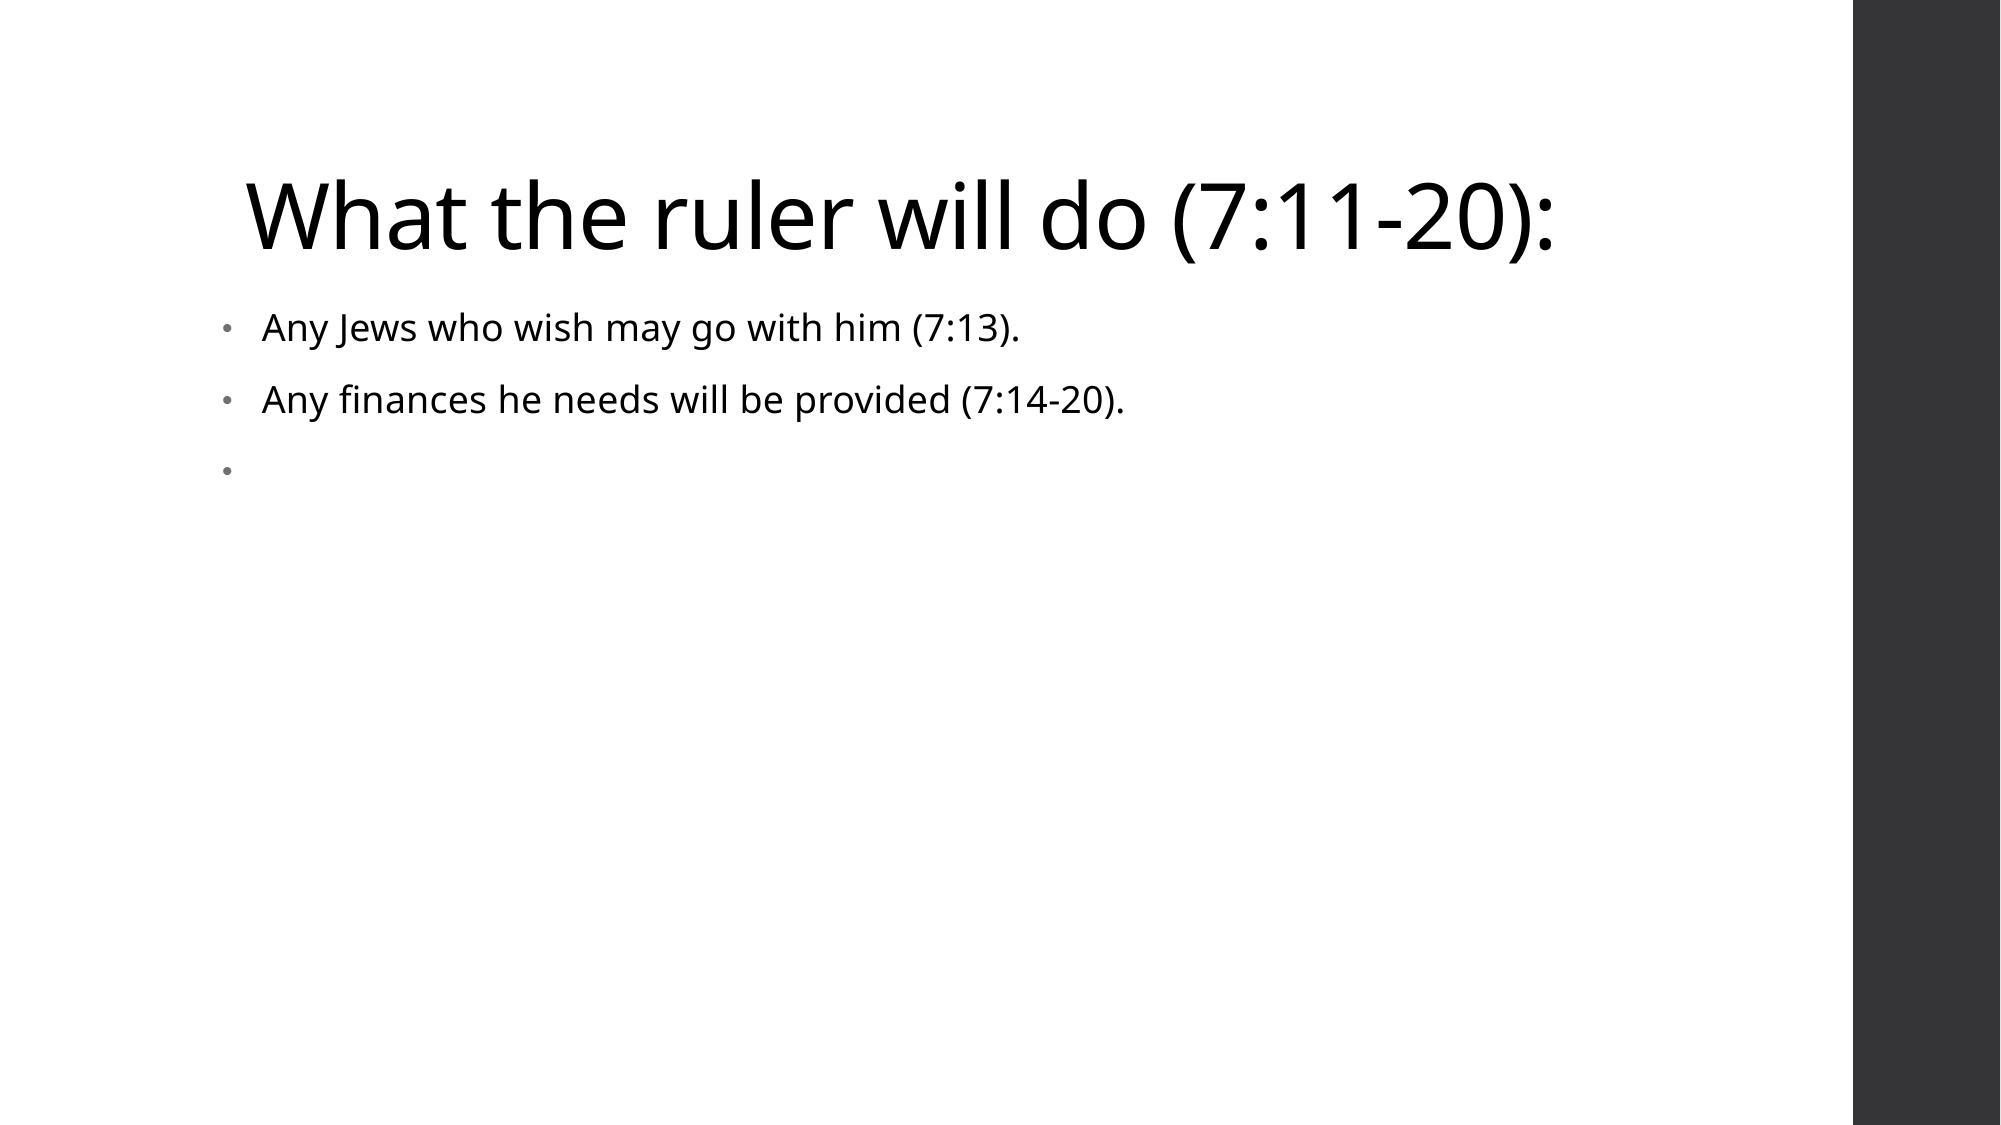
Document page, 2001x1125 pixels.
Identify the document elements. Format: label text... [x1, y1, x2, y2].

title What the ruler will do (7:11-20): [206, 60, 1797, 278]
list Any Jews who wish may go with him (7:13). Any finances he needs will be provided (7:14-20). [206, 299, 1617, 1014]
